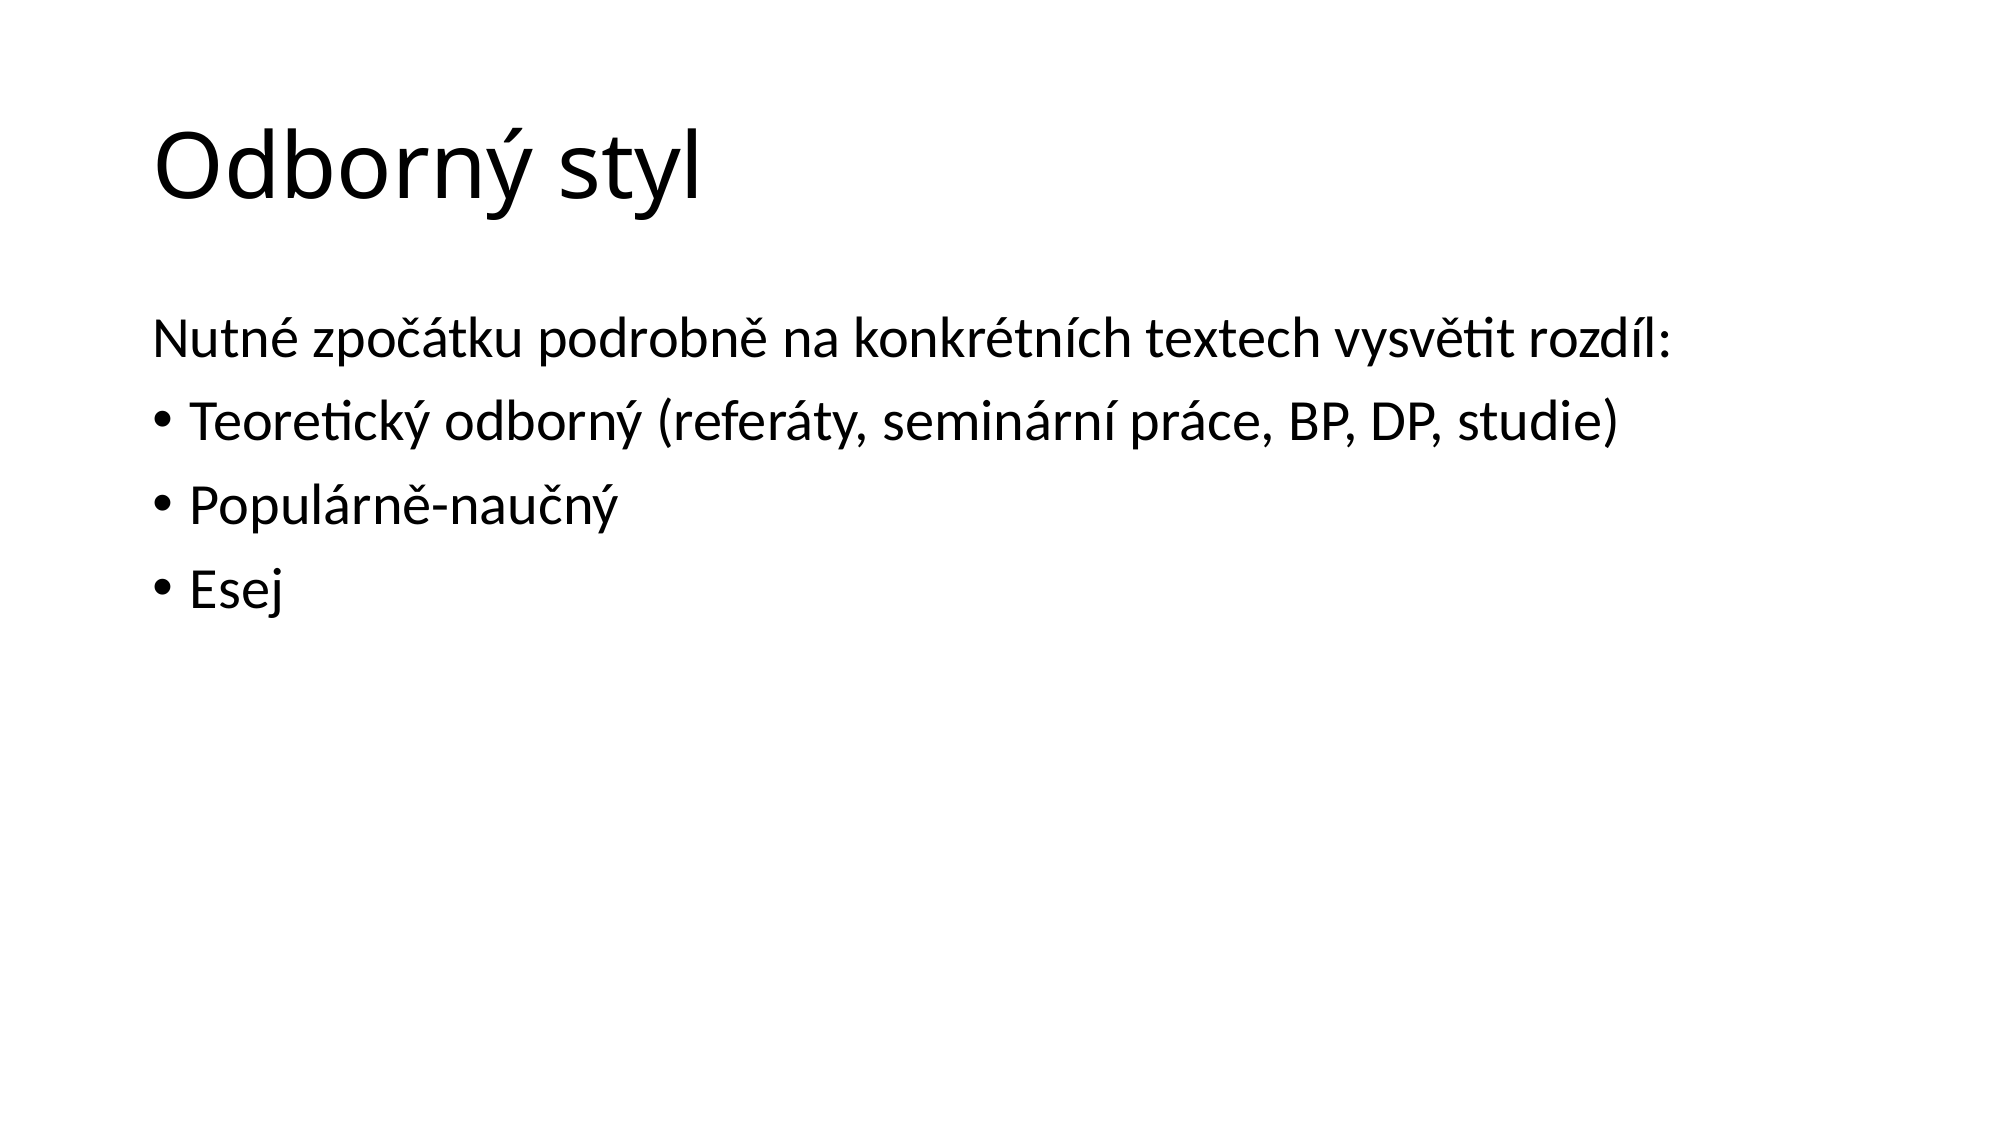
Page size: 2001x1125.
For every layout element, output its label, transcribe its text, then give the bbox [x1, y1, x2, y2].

title Odborný styl [137, 59, 1863, 278]
list Nutné zpočátku podrobně na konkrétních textech vysvětit rozdíl: Teoretický odborný (referáty, seminární práce, BP, DP, studie) Populárně-naučný Esej [137, 299, 1863, 1014]
